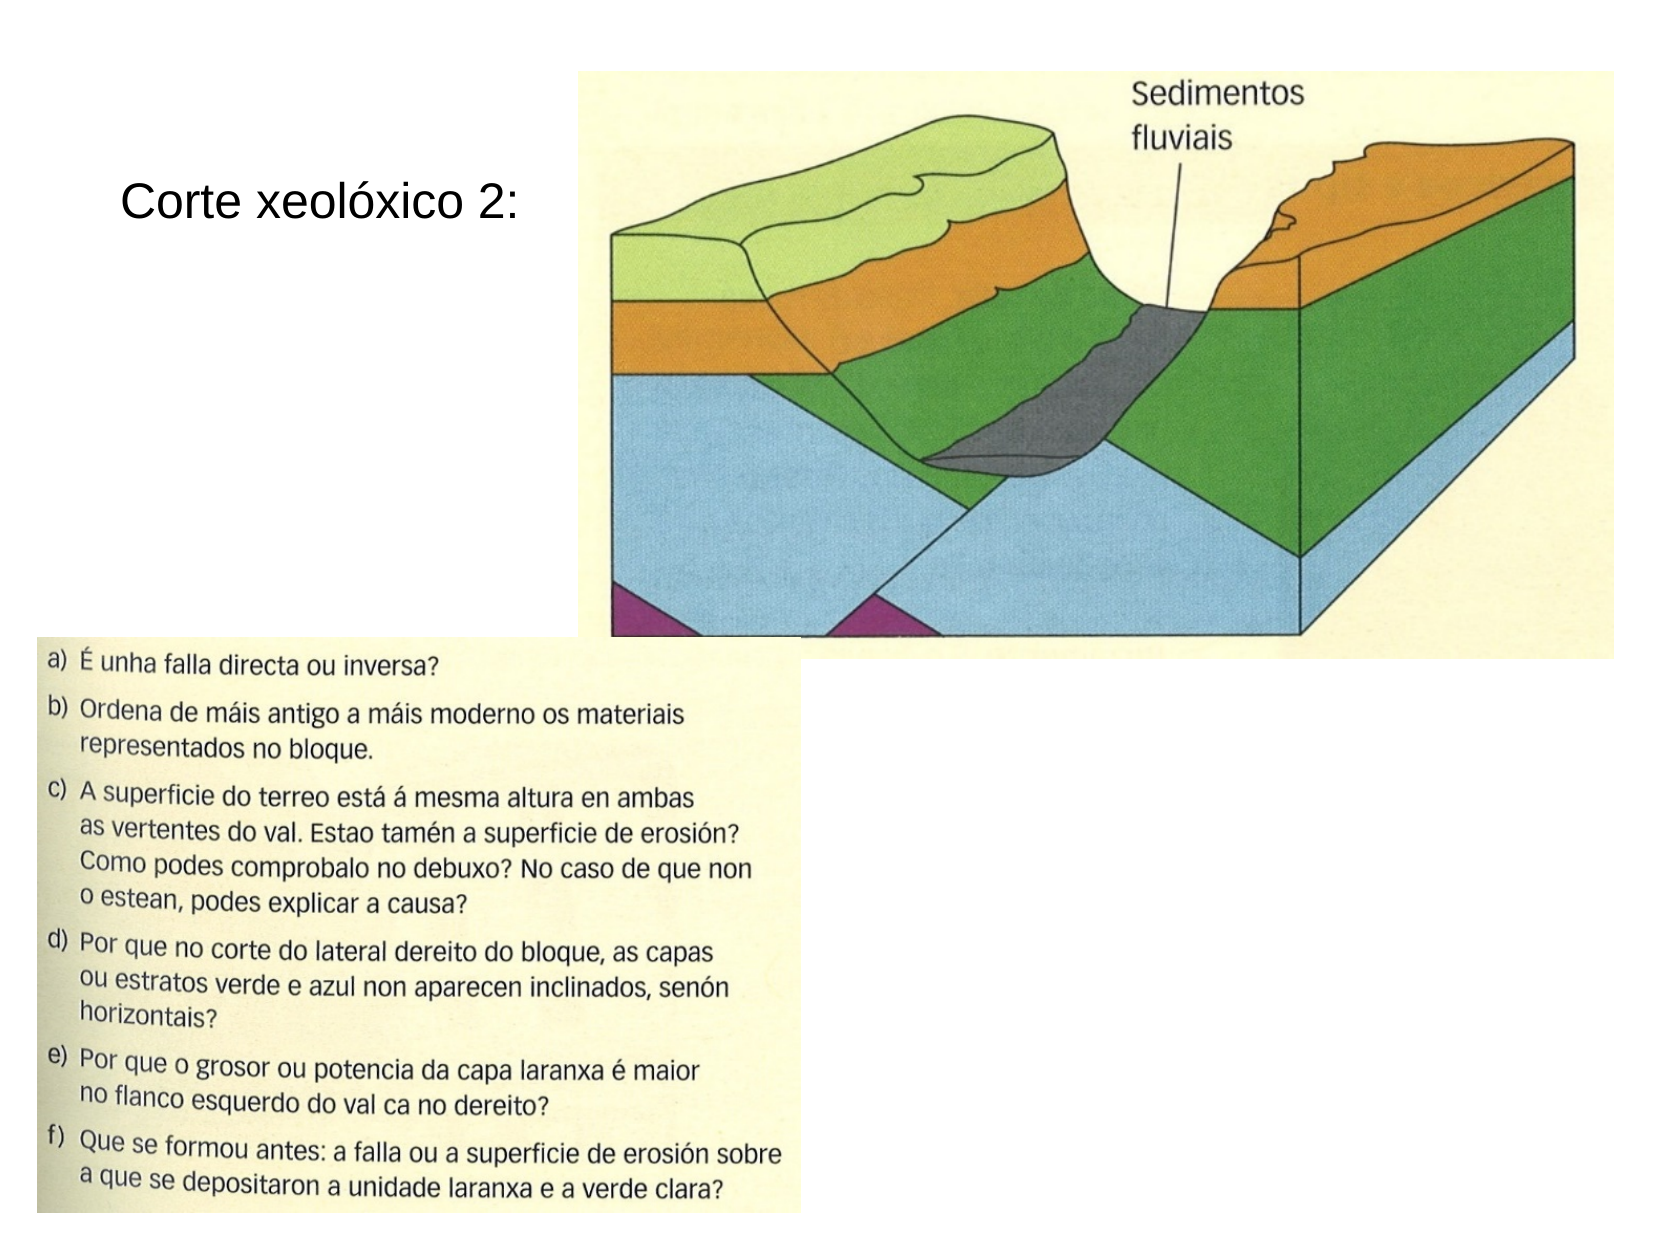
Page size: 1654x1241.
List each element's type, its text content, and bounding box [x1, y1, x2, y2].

text_box Corte xeolóxico 2: [120, 173, 578, 232]
picture [37, 71, 1614, 1214]
